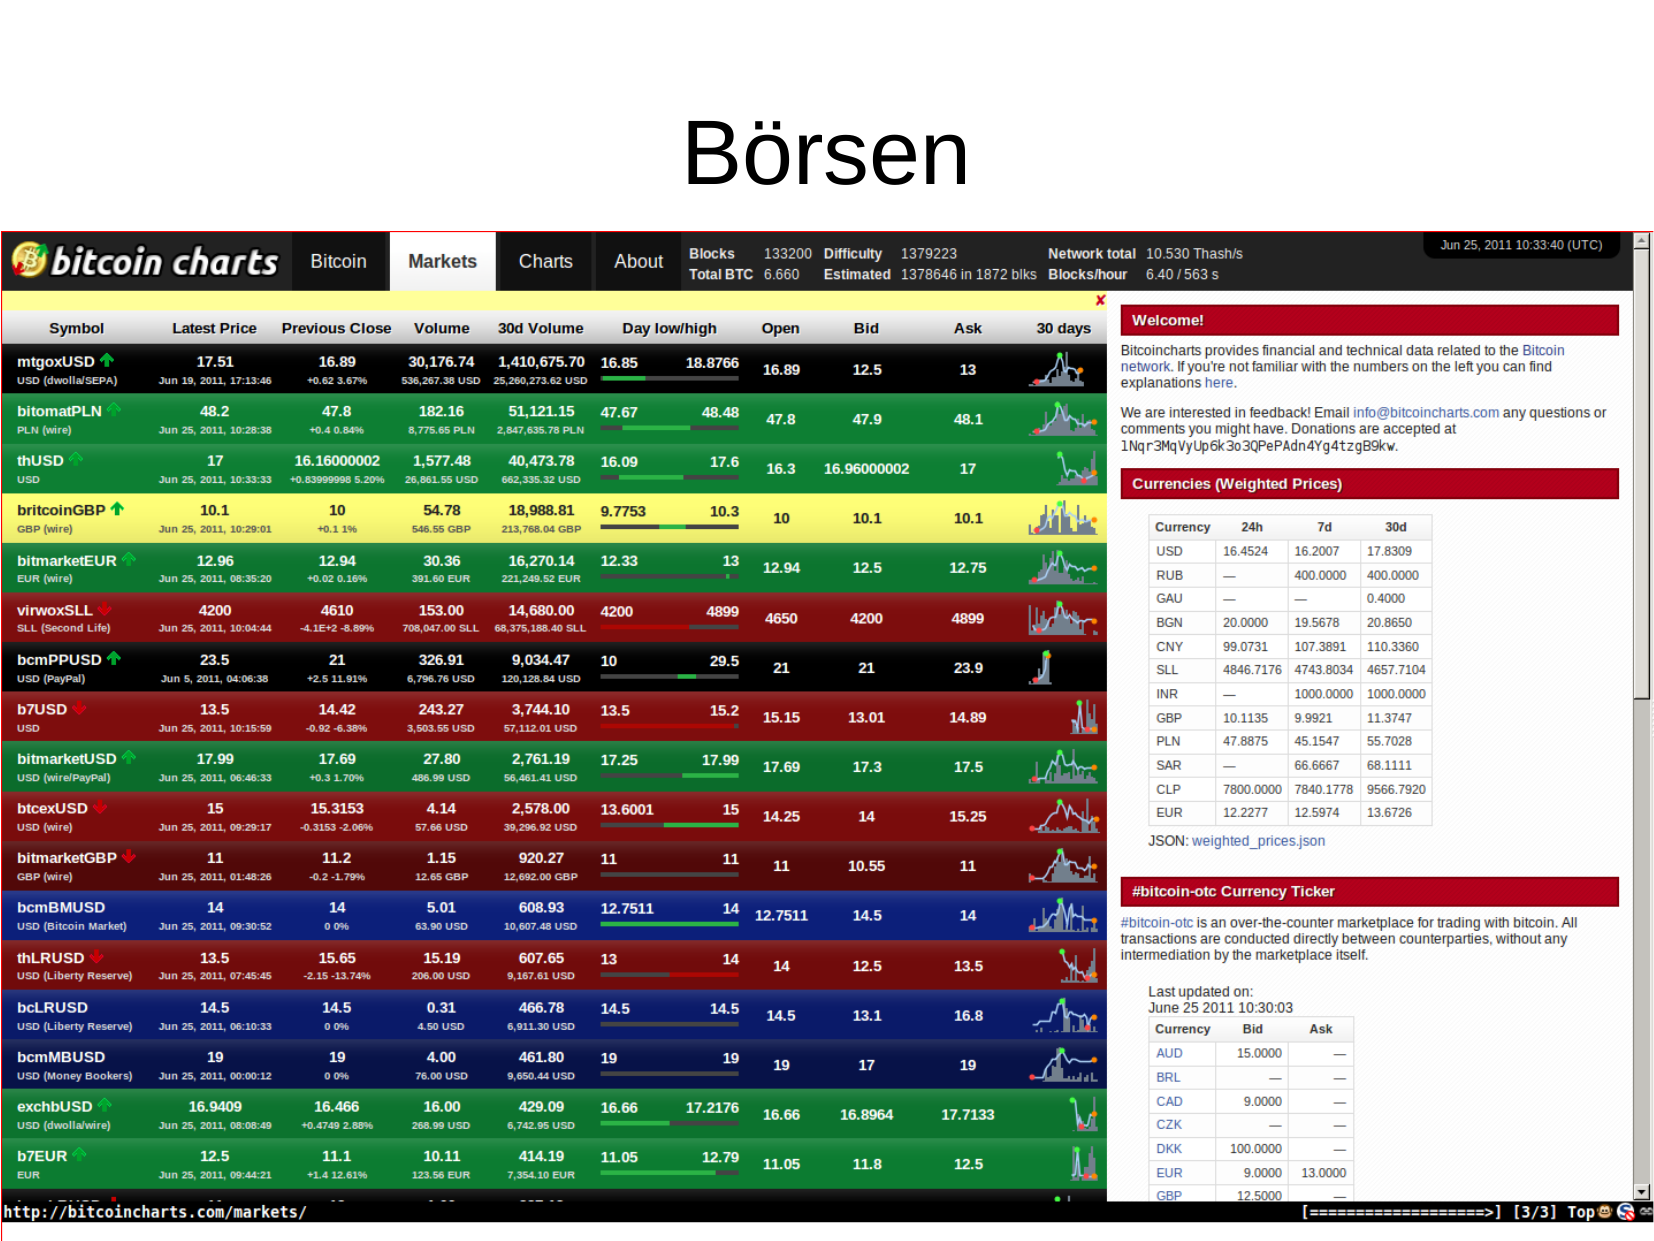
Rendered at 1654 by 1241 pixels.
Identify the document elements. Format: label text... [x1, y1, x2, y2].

picture [1, 231, 1654, 1241]
title Börsen [82, 56, 1571, 231]
